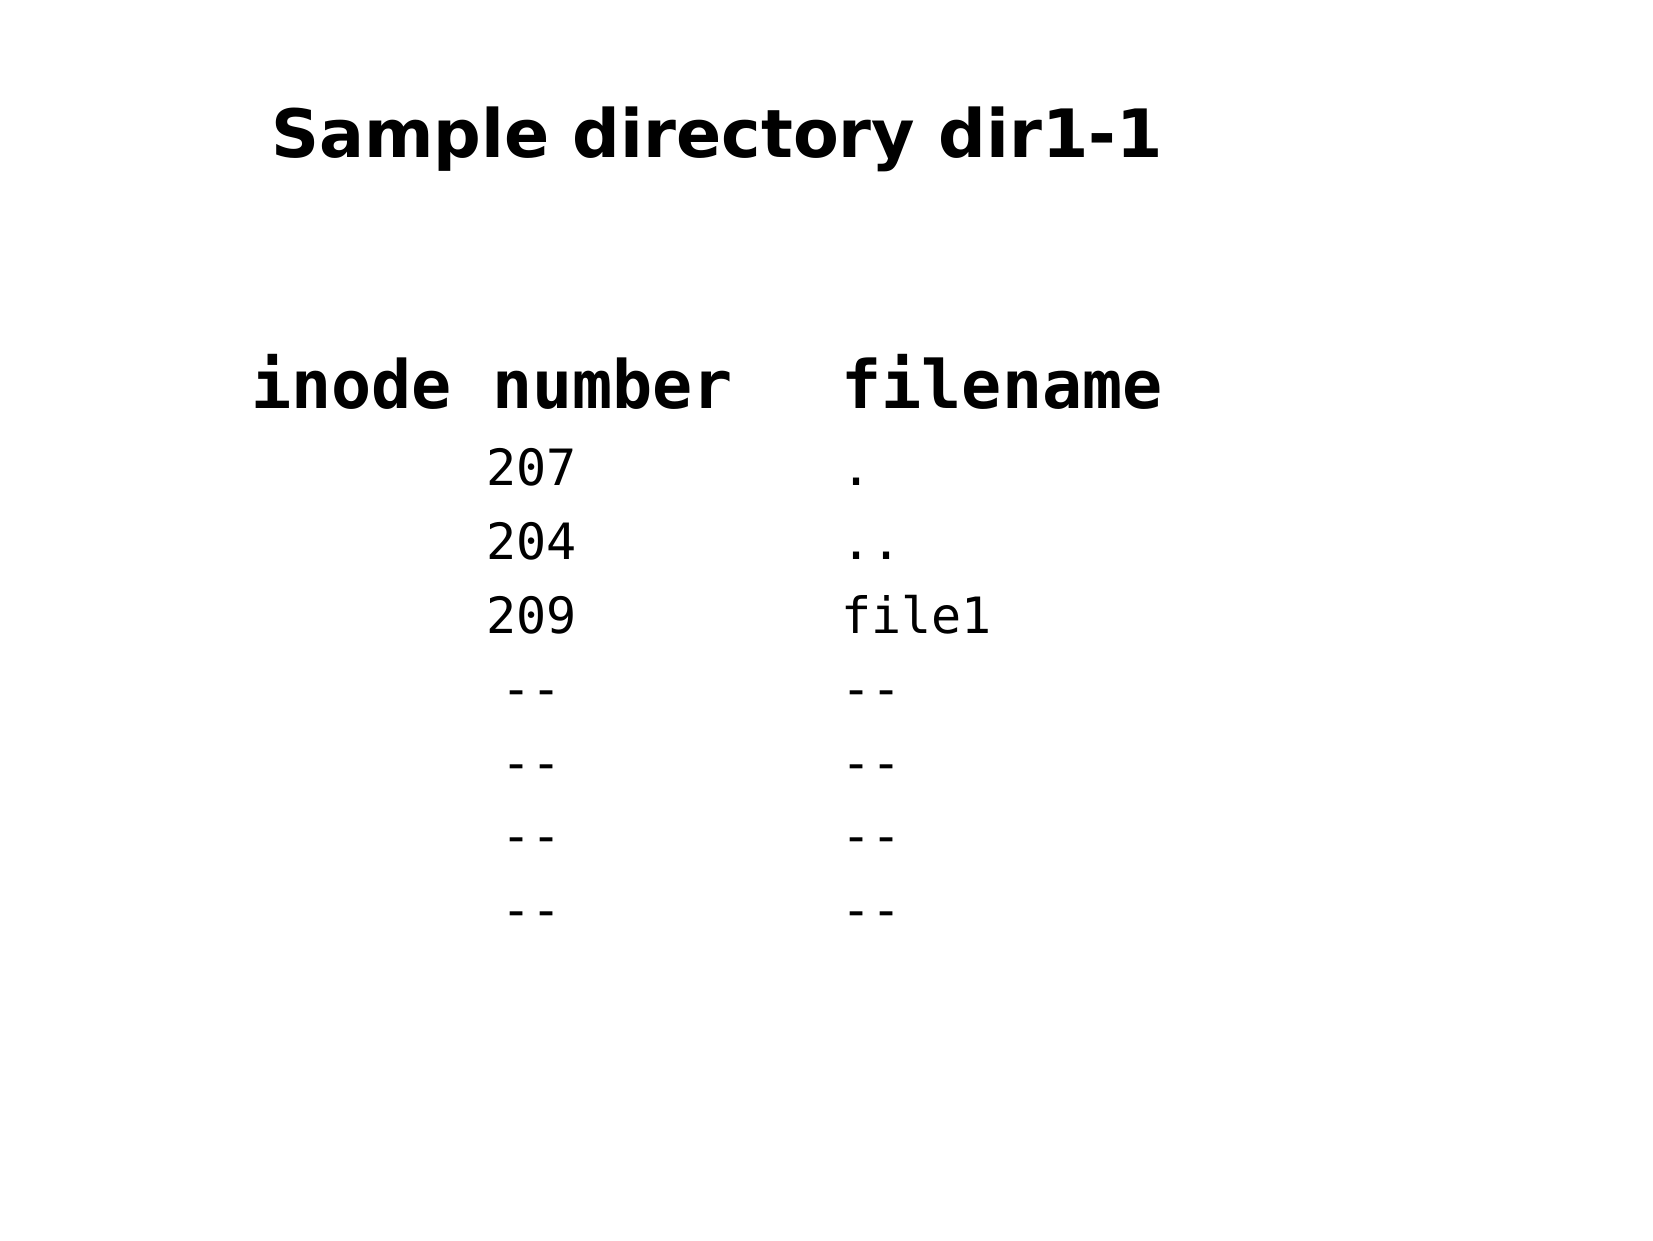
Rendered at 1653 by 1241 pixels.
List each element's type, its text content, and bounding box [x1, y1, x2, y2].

table_cell -- [828, 653, 1417, 726]
text_box Sample directory dir1-1 [256, 88, 1291, 182]
table_cell file1 [828, 580, 1417, 652]
table_header inode number [237, 339, 827, 432]
table_cell -- [828, 801, 1417, 873]
table_cell -- [237, 874, 827, 947]
table_cell 209 [237, 580, 827, 652]
table_cell -- [237, 801, 827, 873]
table_cell -- [828, 874, 1417, 947]
table_header filename [828, 339, 1417, 432]
table_cell -- [237, 653, 827, 726]
table_cell 204 [237, 506, 827, 579]
table_cell -- [237, 727, 827, 800]
table_cell .. [828, 506, 1417, 579]
table_cell 207 [237, 433, 827, 505]
table_cell . [828, 433, 1417, 505]
table_cell -- [828, 727, 1417, 800]
